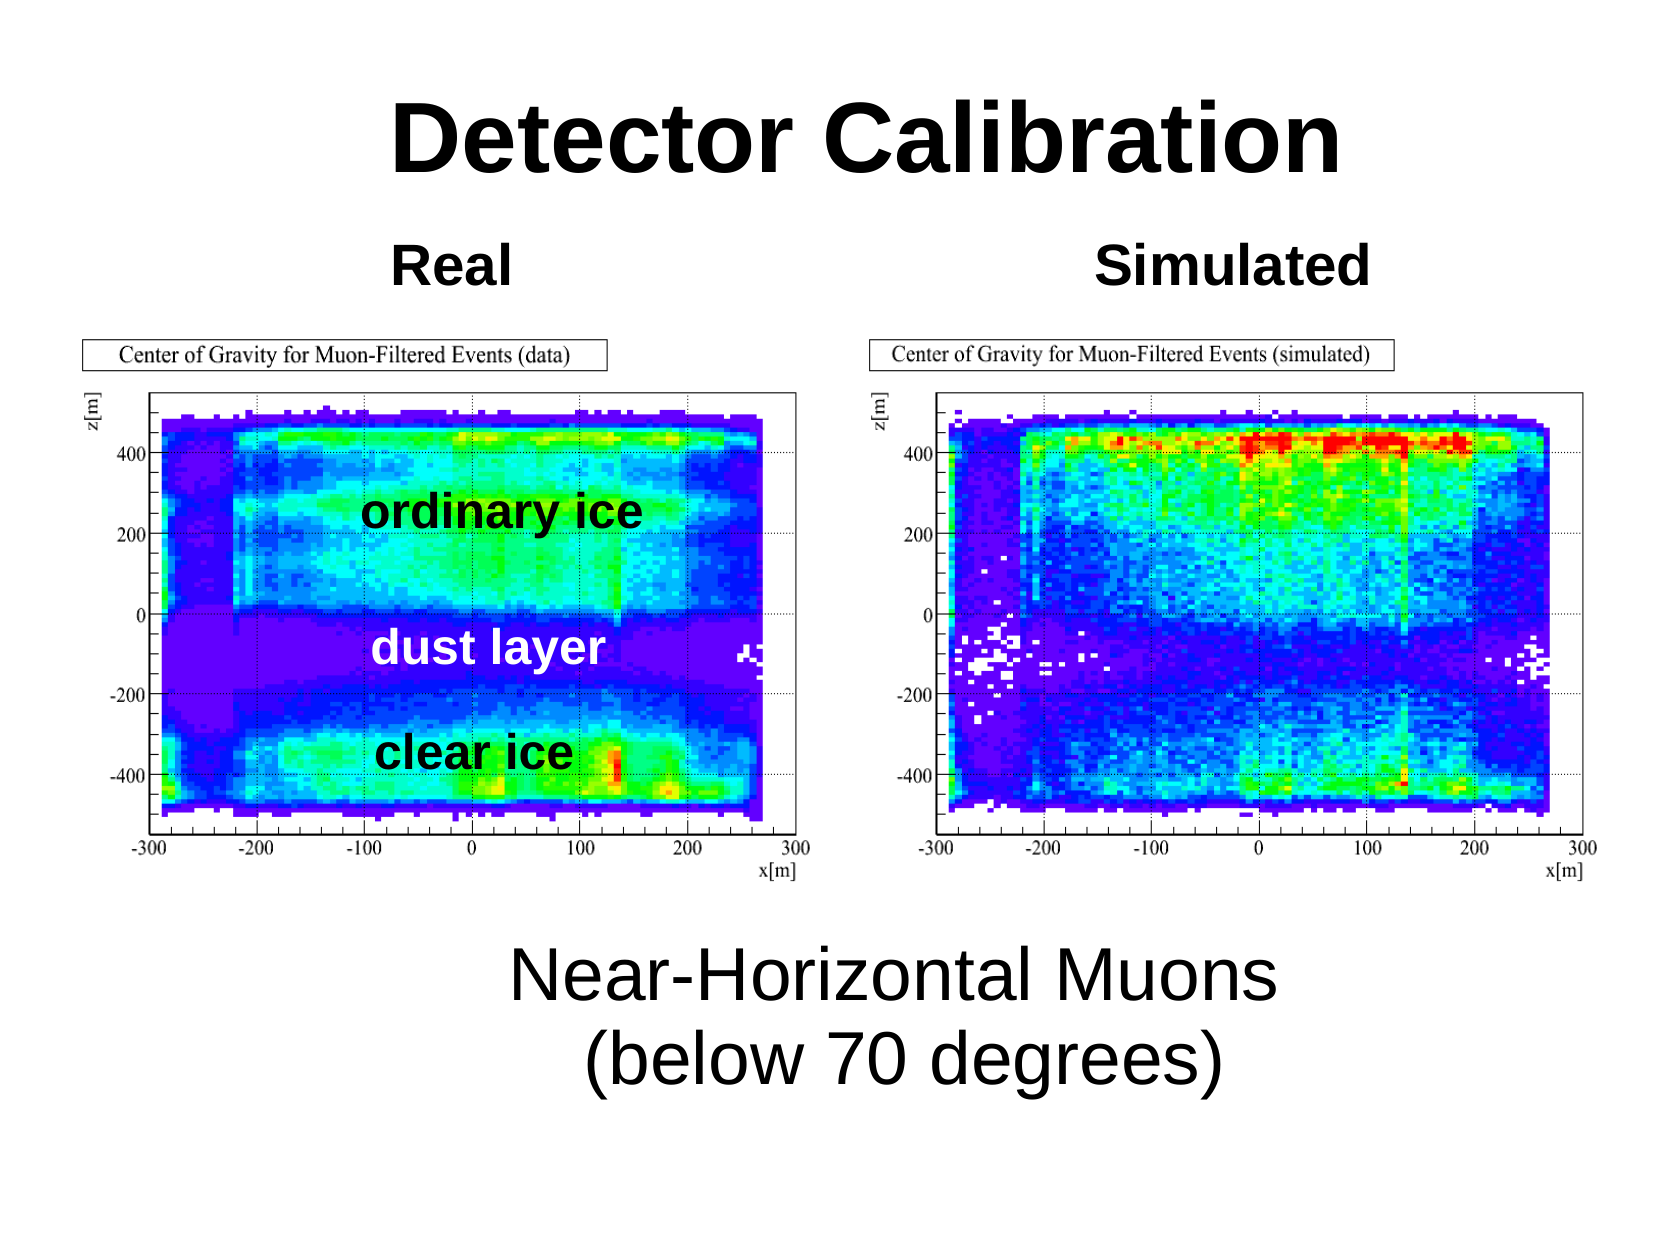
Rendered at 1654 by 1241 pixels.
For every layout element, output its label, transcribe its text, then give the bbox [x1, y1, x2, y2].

picture [75, 337, 825, 890]
text_box Simulated [1079, 225, 1388, 328]
text_box Real [375, 225, 529, 328]
text_box Detector Calibration [375, 75, 1359, 241]
text_box clear ice [359, 716, 590, 808]
text_box dust layer [355, 611, 621, 702]
text_box Near-Horizontal Muons (below 70 degrees) [493, 925, 1313, 1163]
picture [862, 337, 1612, 890]
text_box ordinary ice [345, 475, 660, 566]
